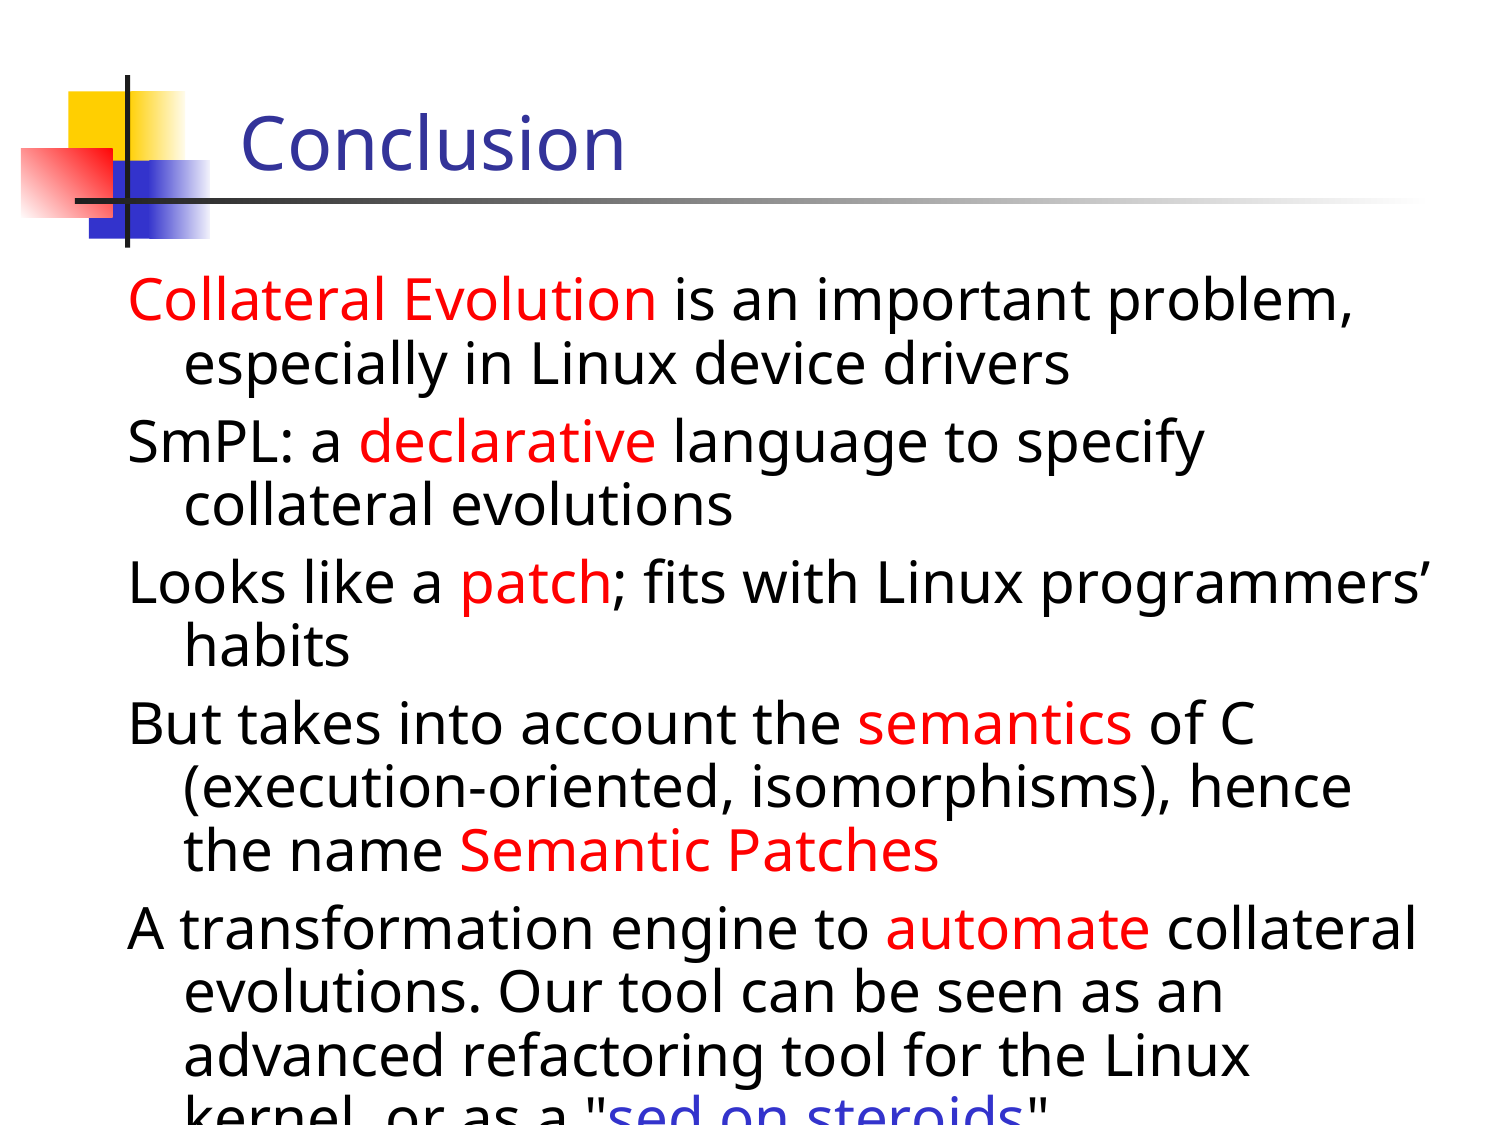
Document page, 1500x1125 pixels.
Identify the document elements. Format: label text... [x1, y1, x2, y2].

list Collateral Evolution is an important problem, especially in Linux device drivers SmPL: a declarative language to specify collateral evolutions Looks like a patch; fits with Linux programmers’ habits But takes into account the semantics of C (execution-oriented, isomorphisms), hence the name Semantic Patches A transformation engine to automate collateral evolutions. Our tool can be seen as an advanced refactoring tool for the Linux kernel, or as a "sed on steroids" [112, 262, 1463, 1123]
title Conclusion [224, 12, 1500, 200]
